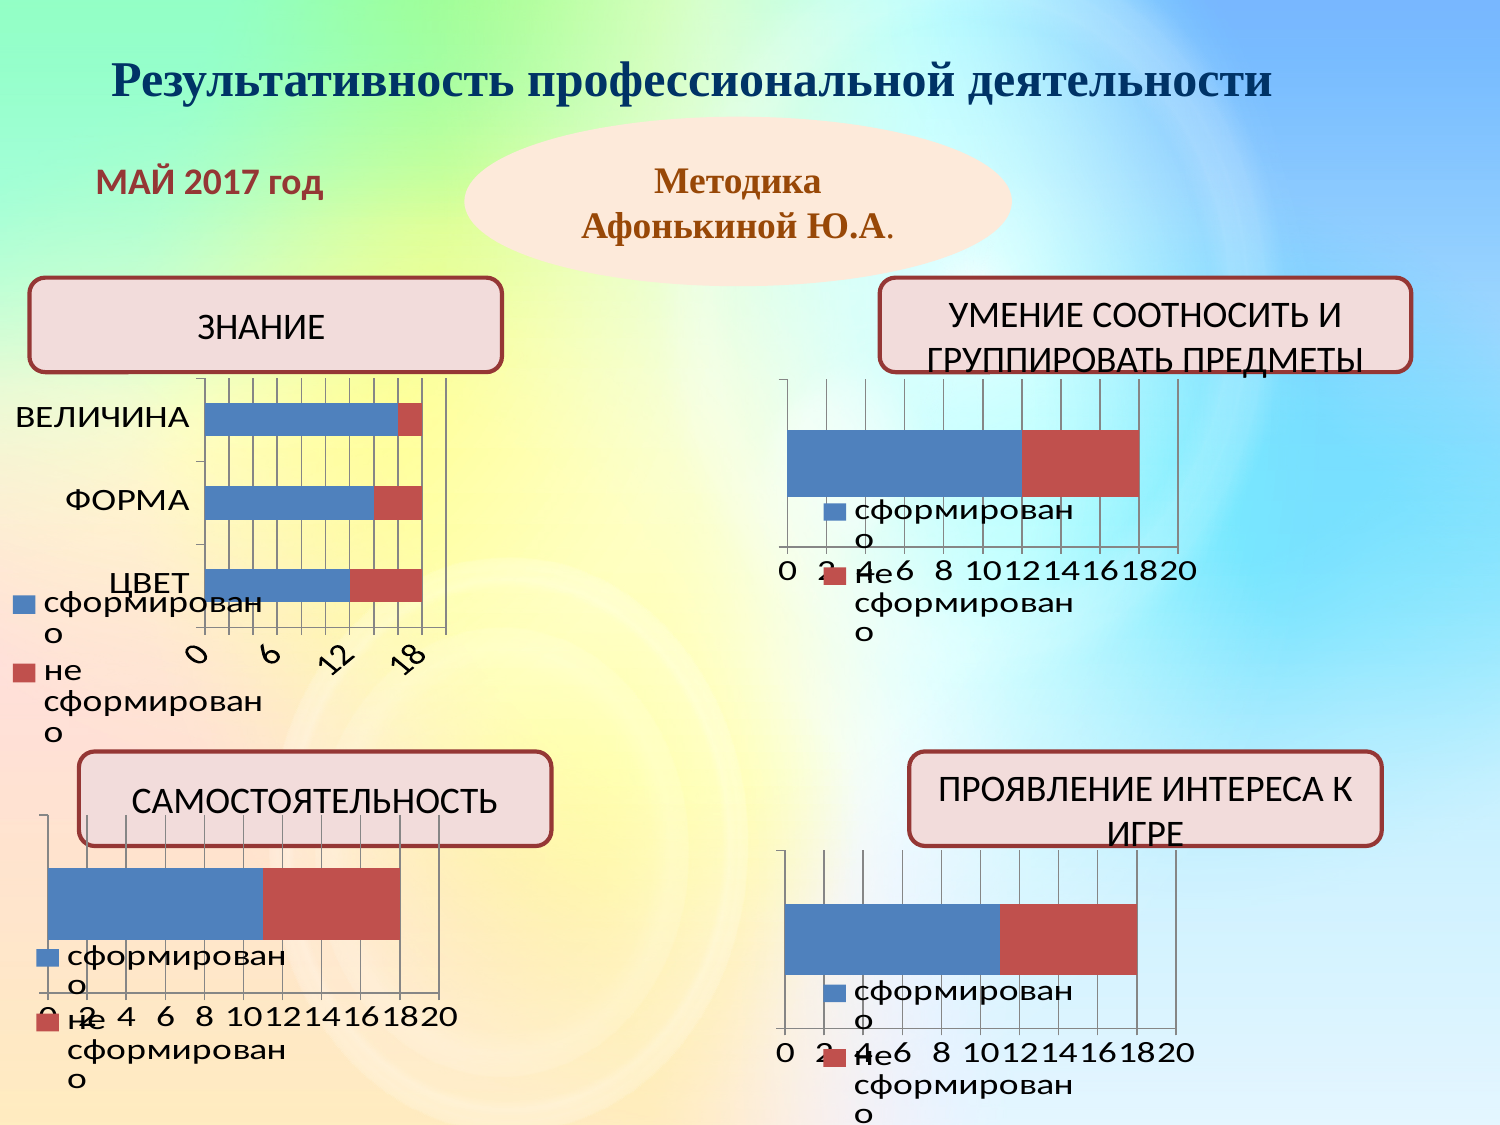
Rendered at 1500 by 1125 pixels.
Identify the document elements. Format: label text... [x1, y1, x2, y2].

text_box УМЕНИЕ СООТНОСИТЬ И ГРУППИРОВАТЬ ПРЕДМЕТЫ [879, 277, 1412, 373]
chart [24, 810, 1498, 1125]
text_box ЗНАНИЕ [29, 277, 502, 372]
text_box САМОСТОЯТЕЛЬНОСТЬ [78, 757, 552, 810]
text_box Методика Афонькиной Ю.А. [466, 118, 1010, 285]
chart [763, 375, 1500, 655]
text_box МАЙ 2017 год [80, 149, 349, 210]
text_box ПРОЯВЛЕНИЕ ИНТЕРЕСА К ИГРЕ [909, 751, 1382, 845]
chart [0, 372, 750, 757]
text_box Результативность профессиональной деятельности [58, 39, 1418, 116]
